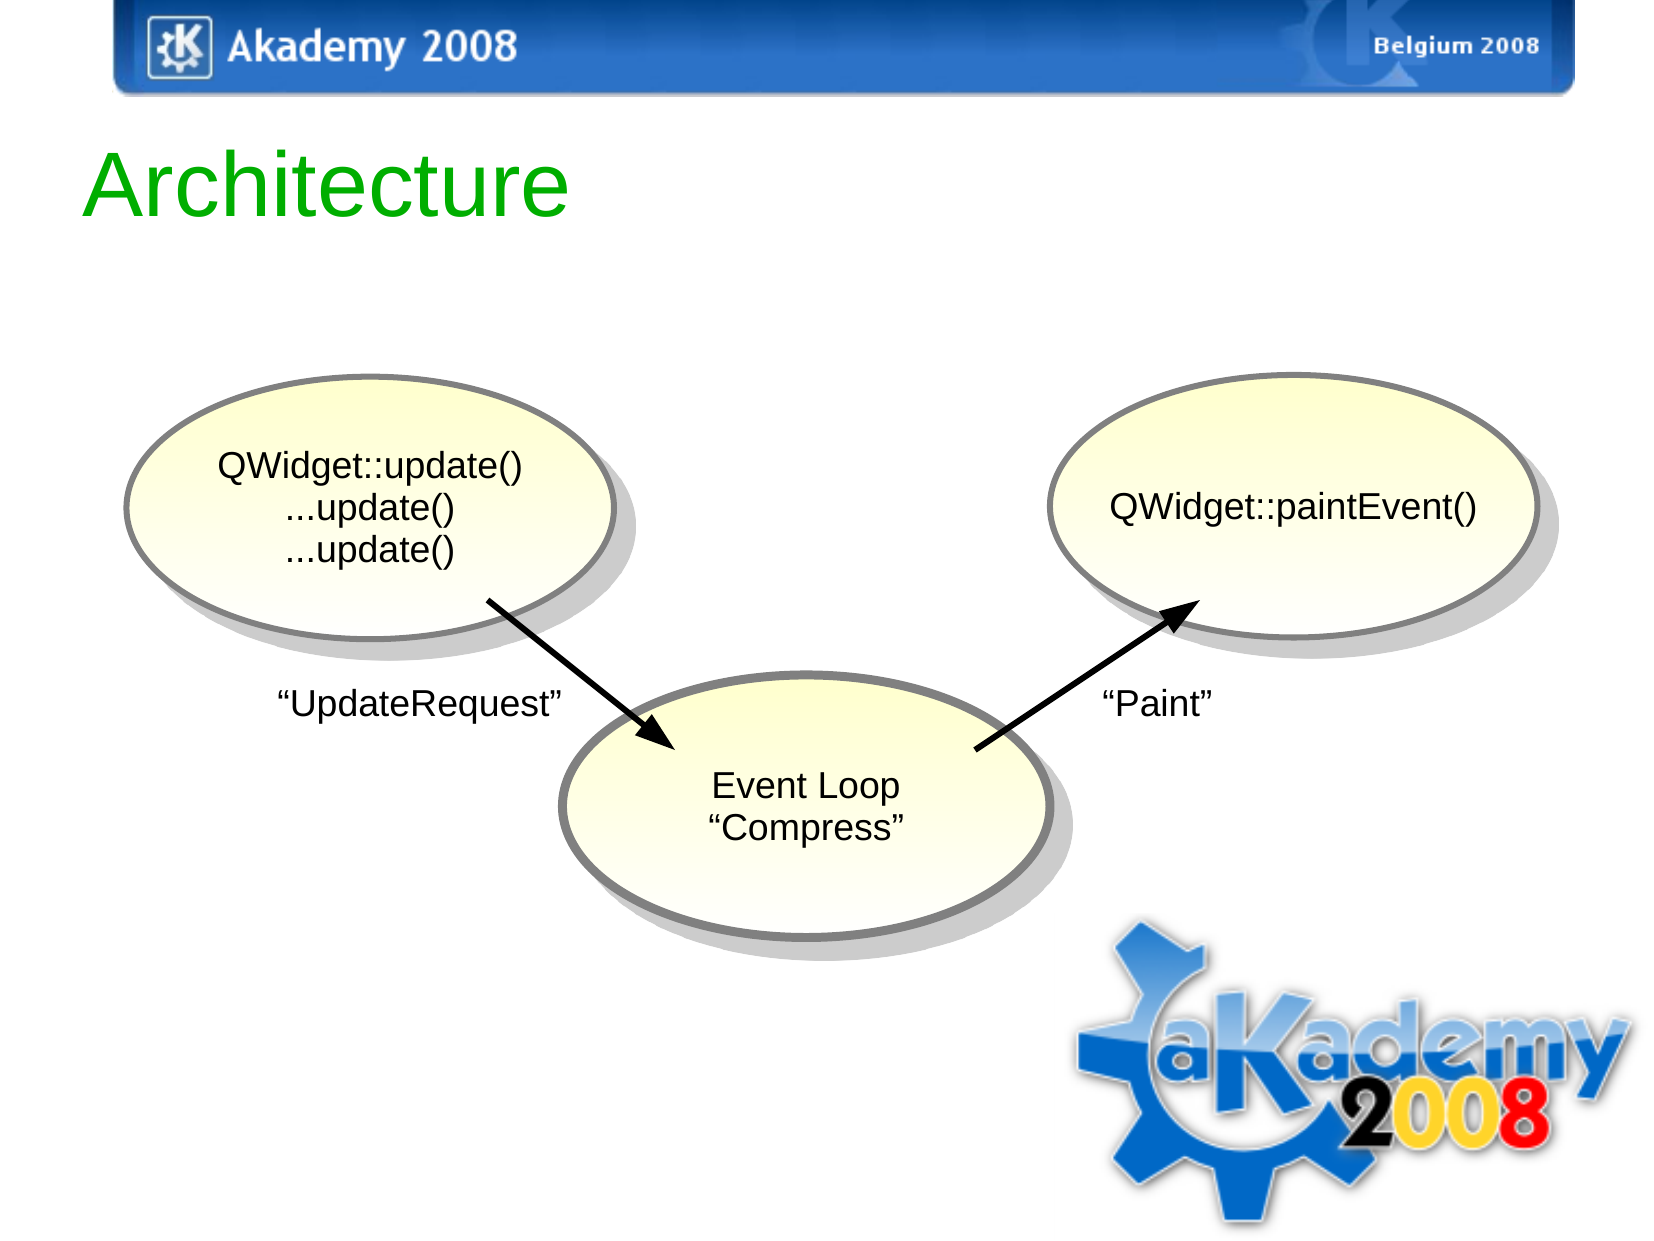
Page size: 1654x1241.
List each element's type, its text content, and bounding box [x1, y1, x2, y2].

text_box QWidget::update() ...update() ...update() [126, 376, 614, 640]
text_box “UpdateRequest” [262, 675, 601, 732]
text_box Event Loop “Compress” [562, 674, 1051, 938]
text_box “Paint” [1087, 675, 1426, 732]
title Architecture [82, 112, 1571, 257]
text_box QWidget::paintEvent() [1049, 374, 1538, 638]
picture [1053, 913, 1654, 1241]
picture [112, 0, 1575, 98]
